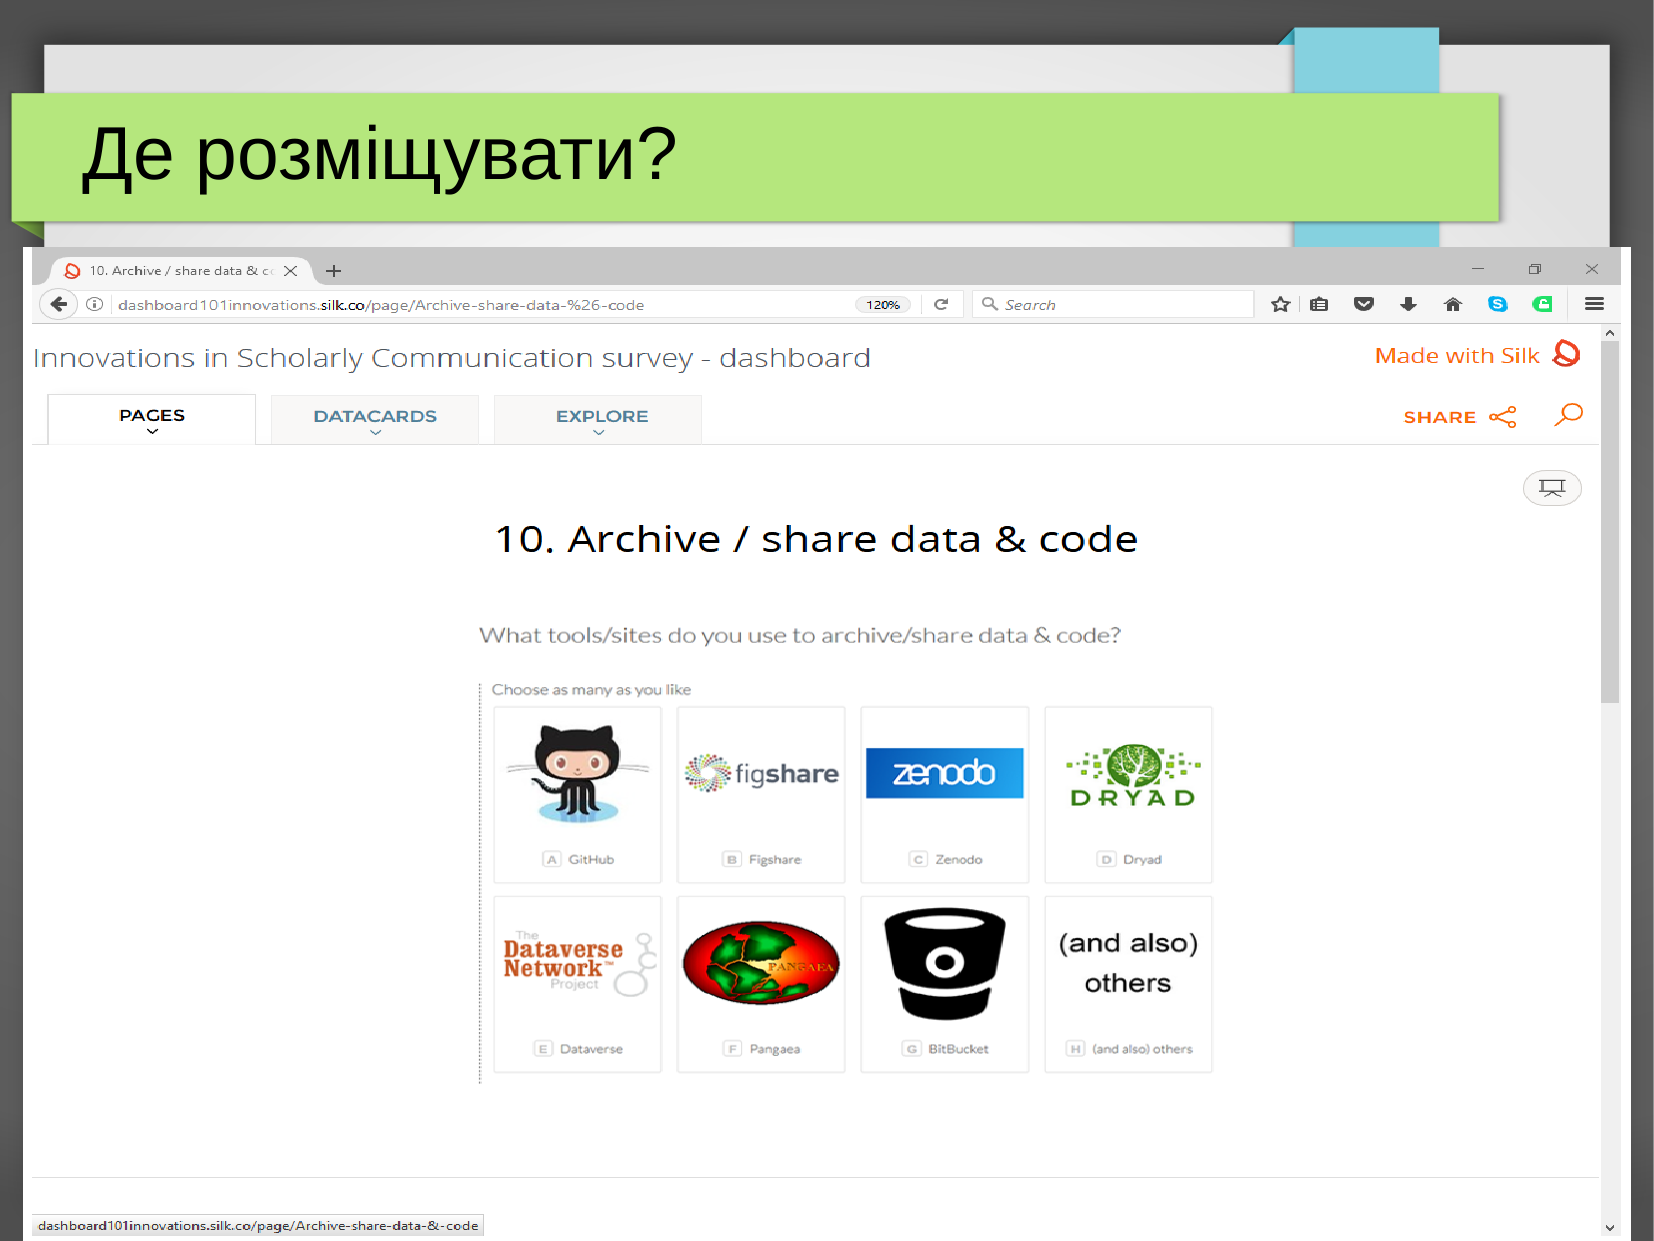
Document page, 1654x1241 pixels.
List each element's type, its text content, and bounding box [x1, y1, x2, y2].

picture [0, 0, 1654, 1241]
title Де розміщувати? [82, 94, 1264, 213]
